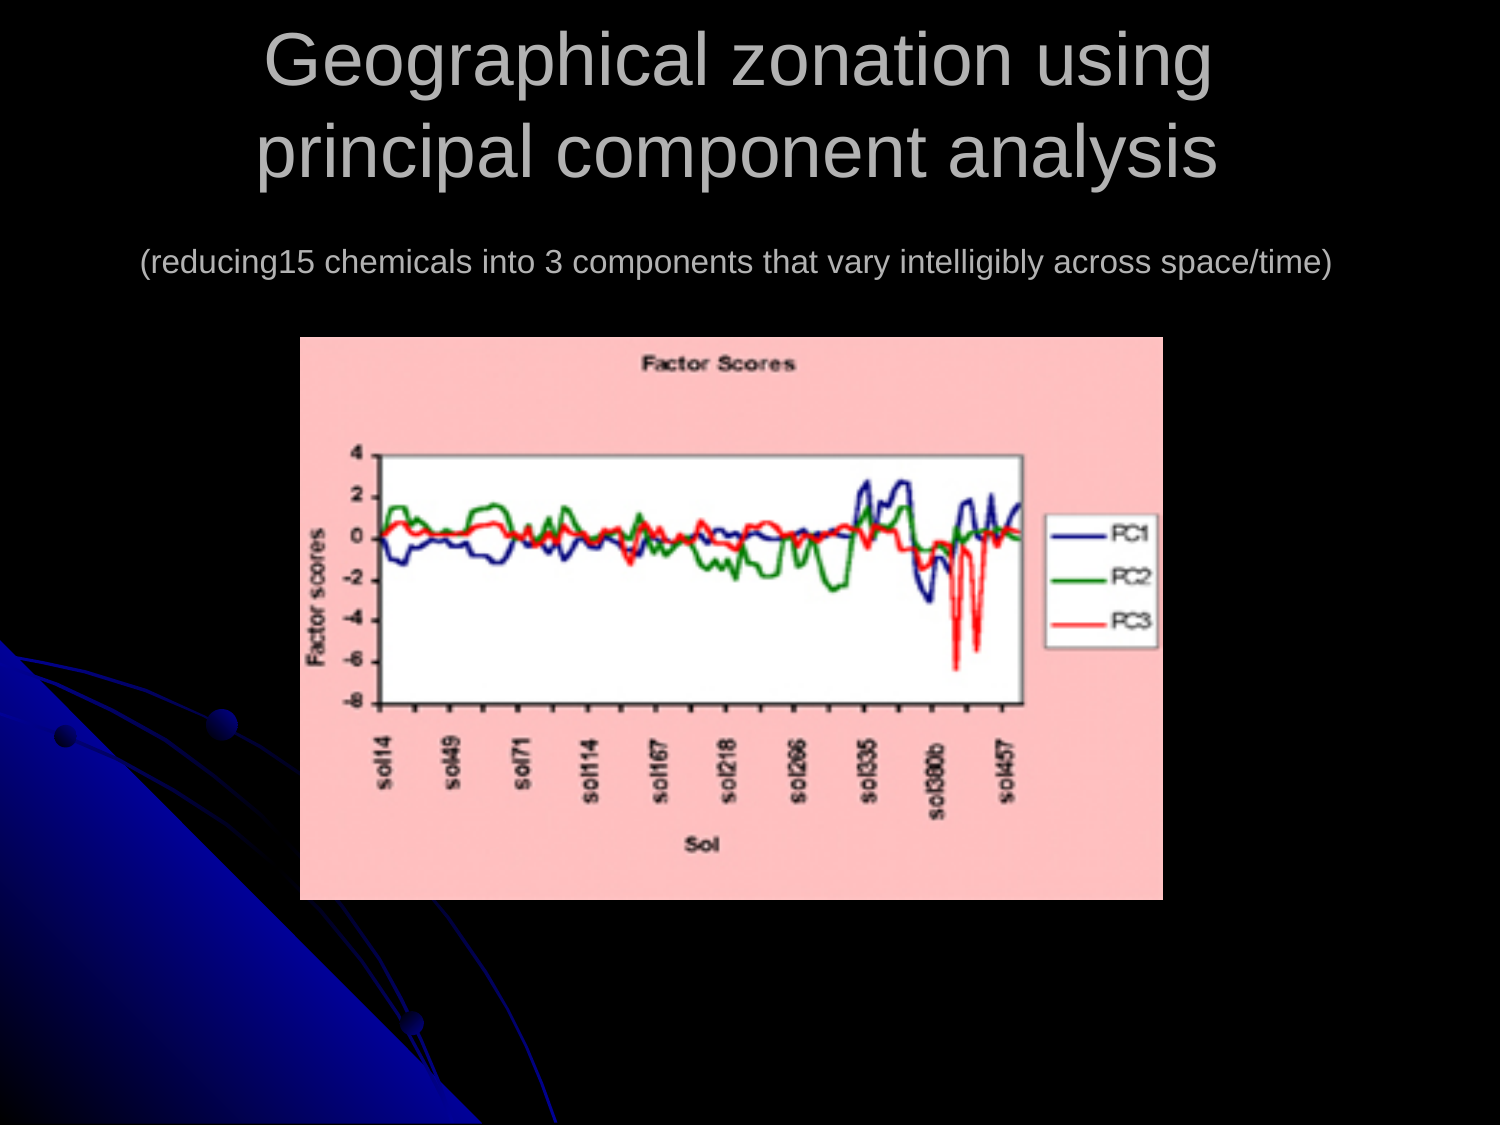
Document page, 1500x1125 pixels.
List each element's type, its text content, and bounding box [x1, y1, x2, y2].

picture [300, 337, 1163, 901]
title Geographical zonation using principal component analysis (reducing15 chemicals into 3 components that vary intelligibly across space/time) [75, 15, 1426, 301]
